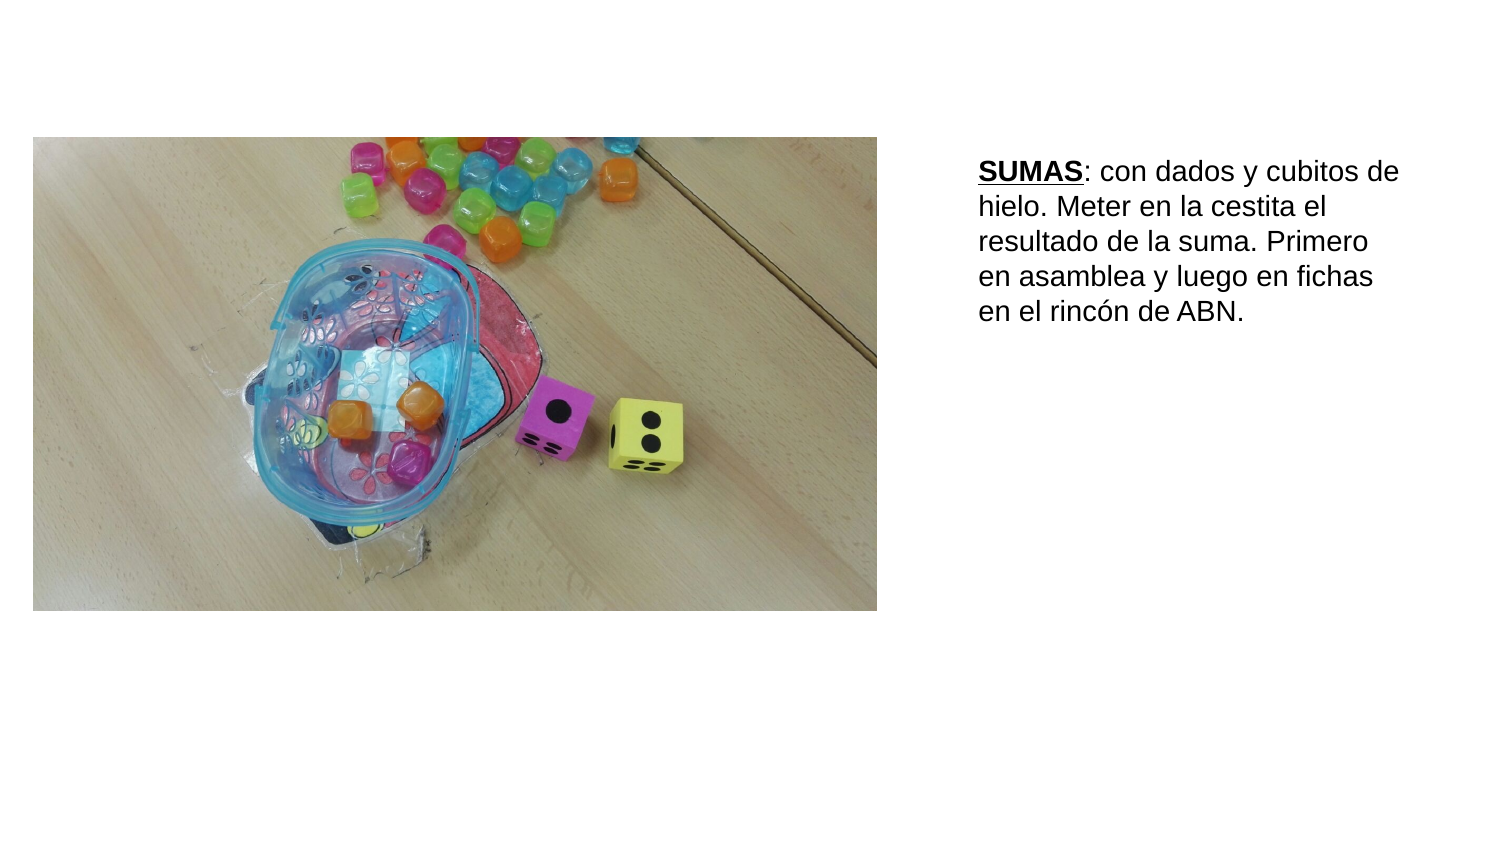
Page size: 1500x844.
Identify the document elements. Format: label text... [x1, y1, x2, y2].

text_box SUMAS: con dados y cubitos de hielo. Meter en la cestita el resultado de la suma. Primero en asamblea y luego en fichas en el rincón de ABN. [963, 137, 1422, 278]
picture [33, 137, 877, 611]
